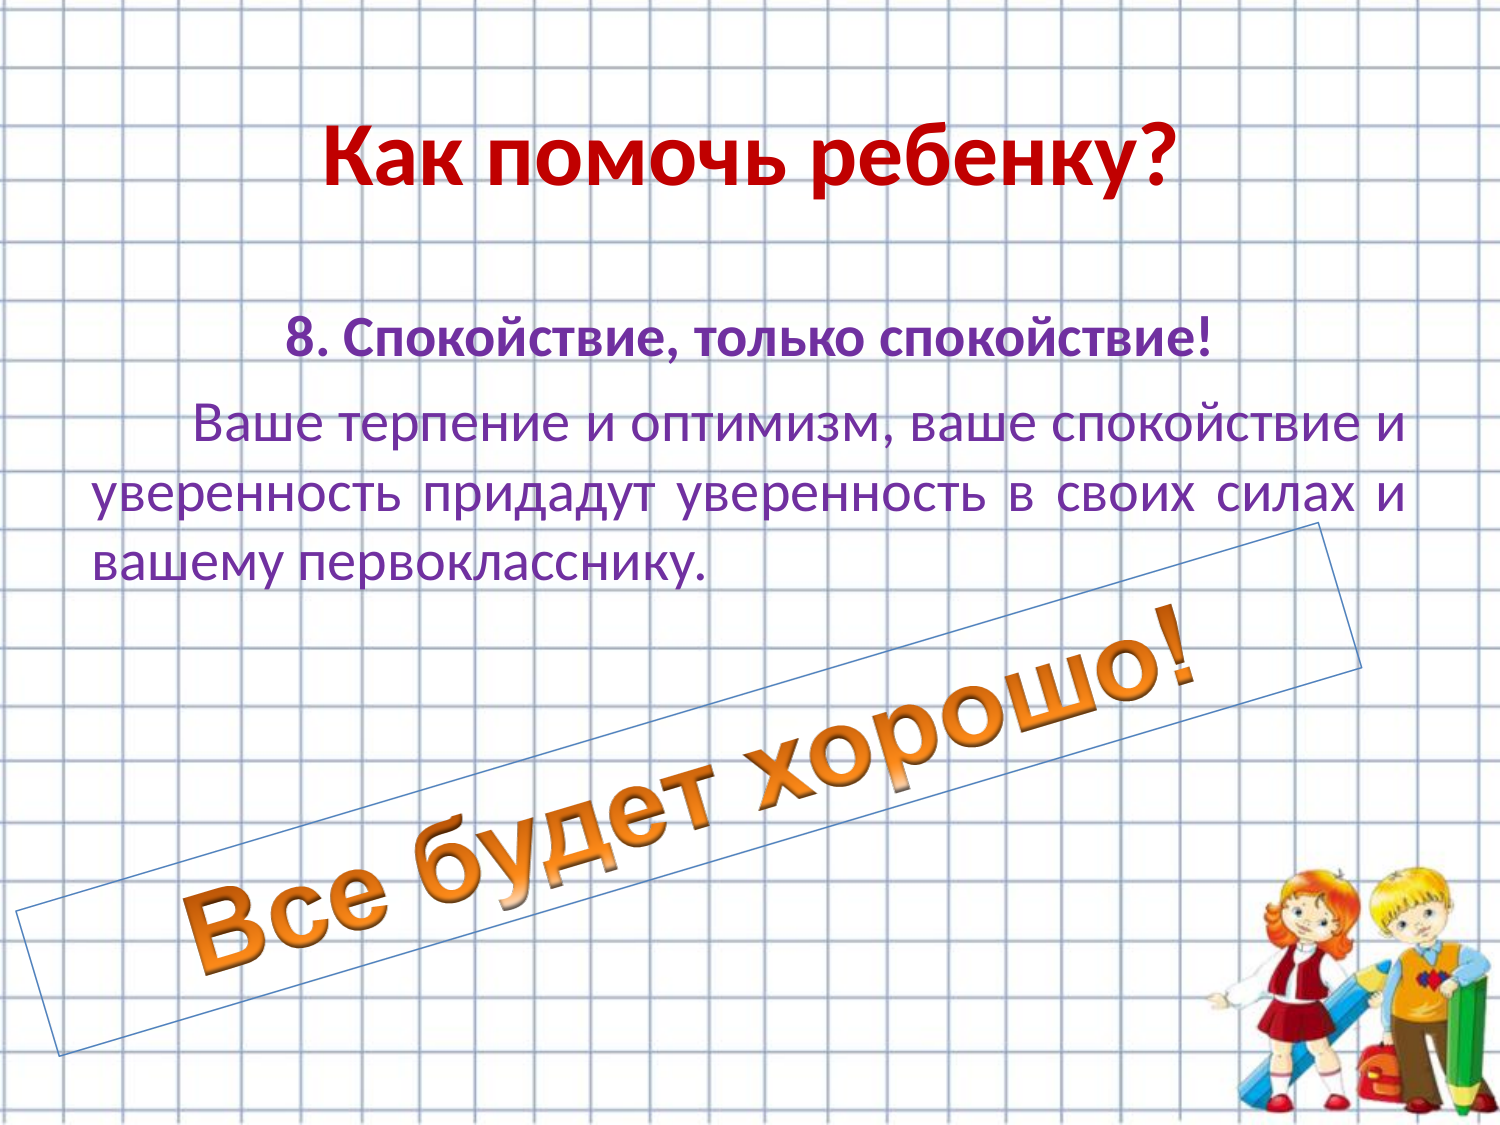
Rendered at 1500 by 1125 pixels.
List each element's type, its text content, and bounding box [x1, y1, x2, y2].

title Как помочь ребенку? [76, 54, 1427, 243]
picture [0, 0, 1500, 1125]
list 8. Спокойствие, только спокойствие! Ваше терпение и оптимизм, ваше спокойствие и уверенность придадут уверенность в своих силах и вашему первокласснику. [76, 290, 1424, 1094]
